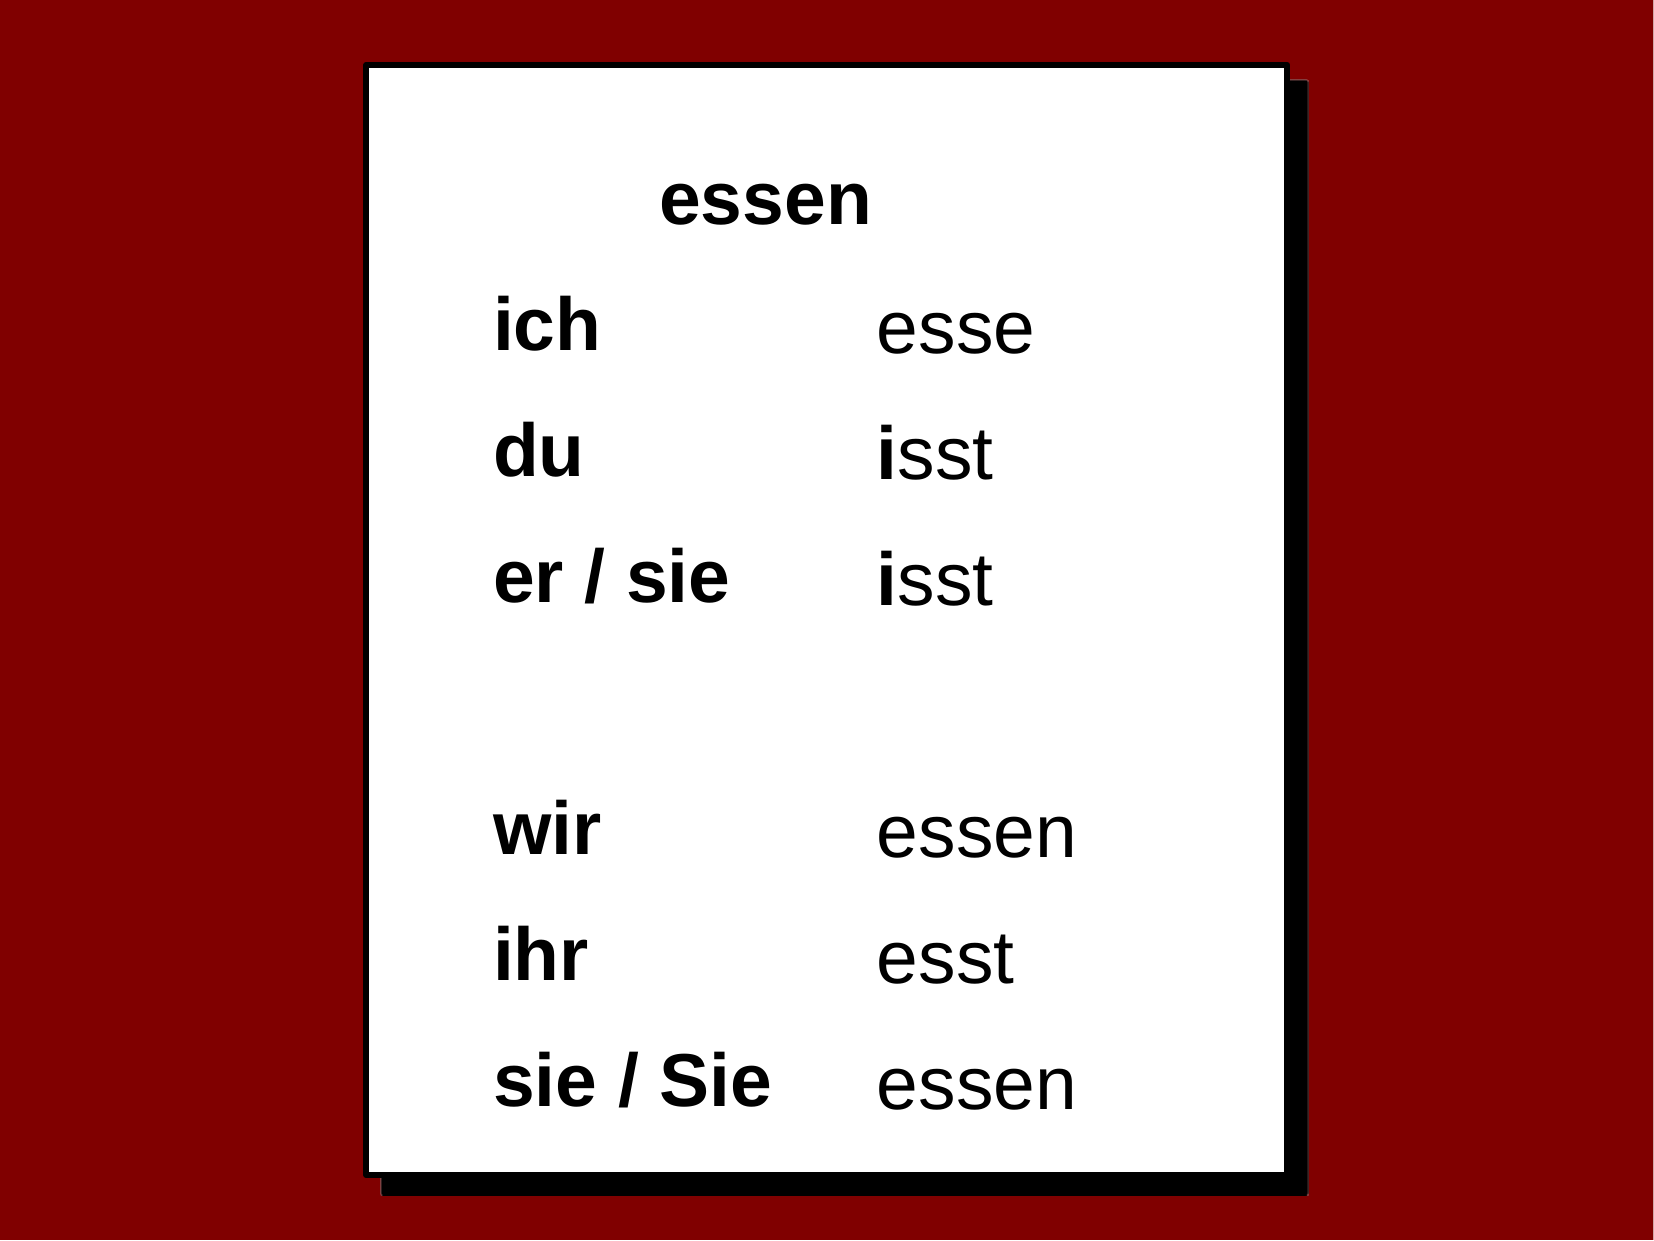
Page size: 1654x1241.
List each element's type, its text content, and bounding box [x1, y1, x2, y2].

text_box [366, 64, 1288, 1176]
text_box esse isst isst essen esst essen [862, 236, 1229, 1127]
text_box essen ich du er / sie wir ihr sie / Sie [478, 107, 1306, 1129]
